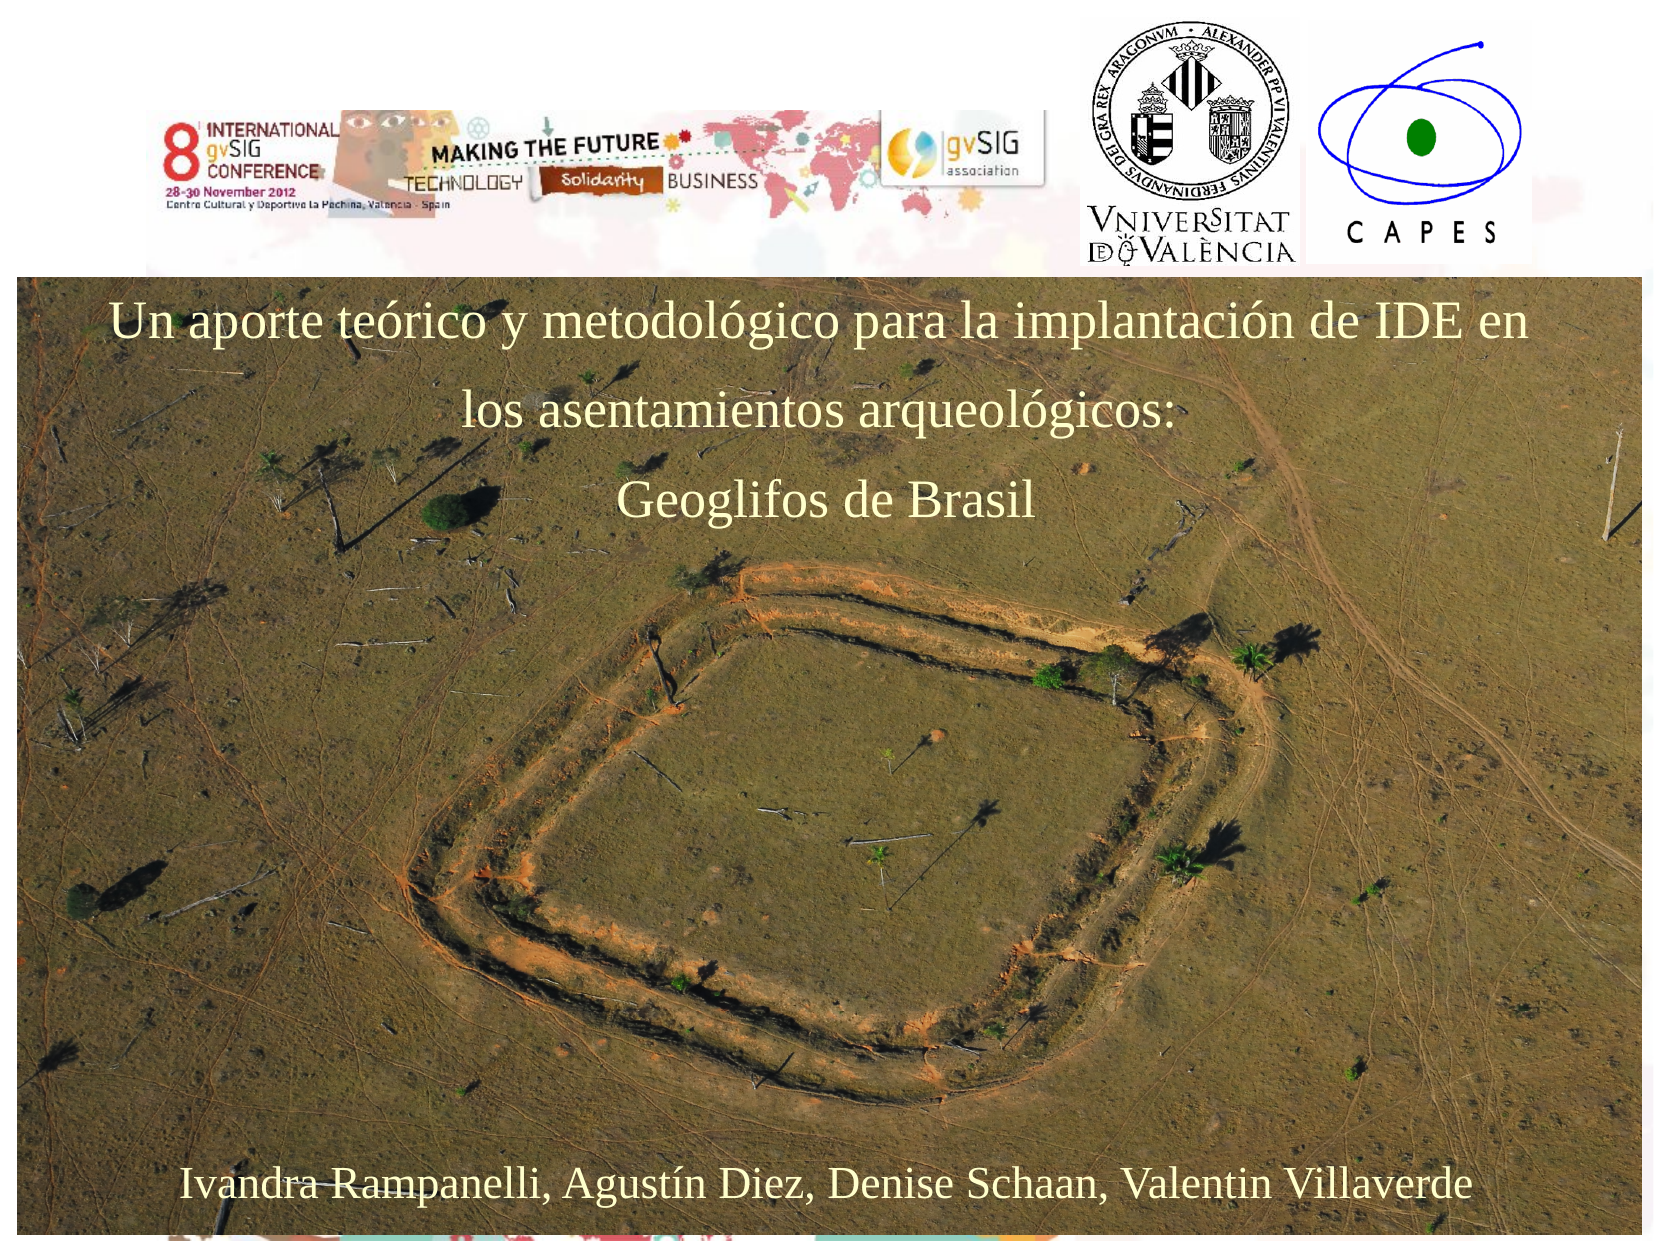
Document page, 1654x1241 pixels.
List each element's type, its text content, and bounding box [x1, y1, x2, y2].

picture [17, 17, 1654, 1241]
list Un aporte teórico y metodológico para la implantación de IDE en los asentamientos arqueológicos: Geoglifos de Brasil Ivandra Rampanelli, Agustín Diez, Denise Schaan, Valentin Villaverde [82, 290, 1571, 1209]
